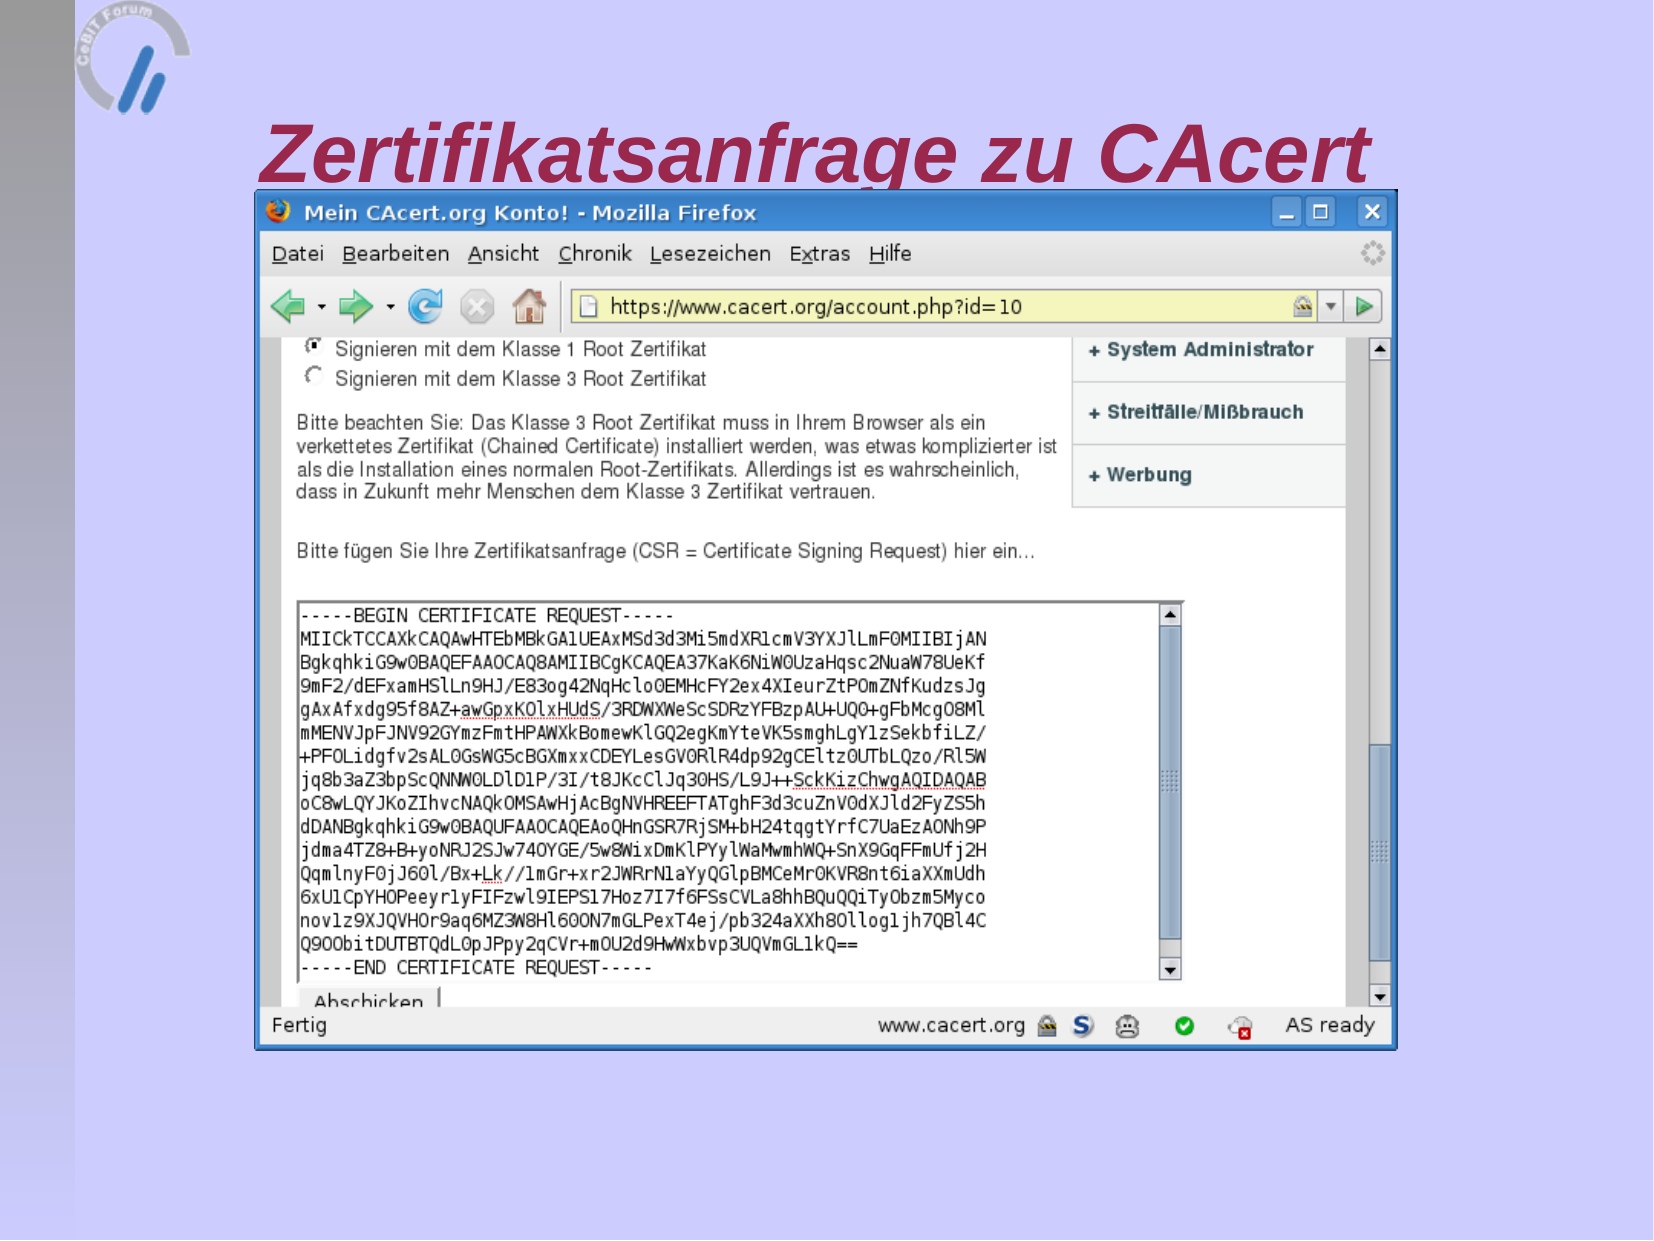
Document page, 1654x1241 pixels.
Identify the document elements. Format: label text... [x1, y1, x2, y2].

picture [254, 189, 1398, 1051]
title Zertifikatsanfrage zu CAcert [121, 49, 1534, 257]
